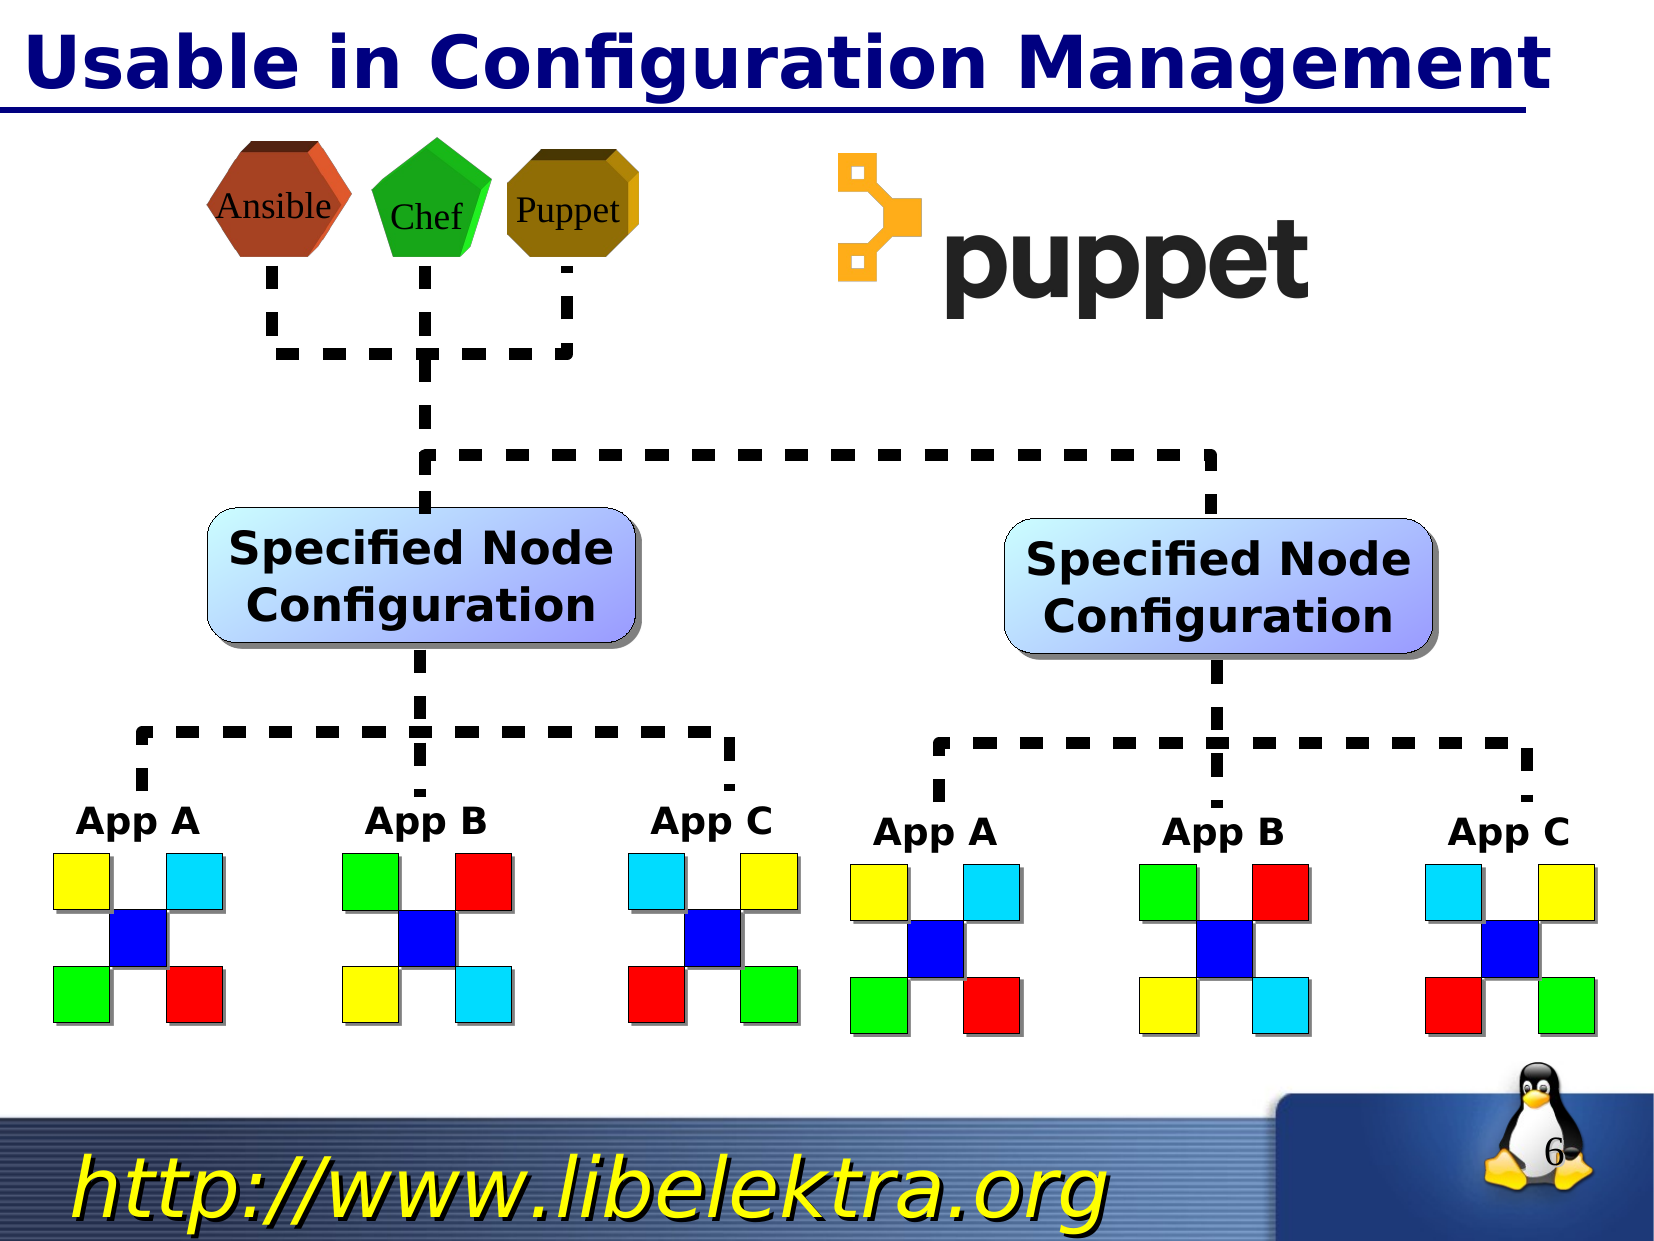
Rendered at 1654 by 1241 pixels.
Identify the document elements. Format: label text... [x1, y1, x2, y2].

text_box [850, 864, 1020, 1034]
text_box App B [1161, 807, 1286, 852]
text_box App A [75, 797, 201, 841]
text_box App A [872, 807, 998, 852]
text_box [1425, 864, 1595, 1034]
text_box Specified Node Configuration [207, 507, 636, 643]
text_box Puppet [630, 177, 638, 225]
text_box Specified Node Configuration [1004, 518, 1433, 654]
text_box [53, 853, 223, 1023]
text_box App B [364, 797, 489, 841]
text_box App C [650, 797, 774, 841]
picture [838, 153, 1308, 319]
text_box Usable in Configuration Management [22, 14, 1611, 111]
text_box [628, 853, 798, 1023]
picture [0, 1061, 1654, 1241]
text_box [342, 853, 512, 1023]
text_box <Foliennummer> [1248, 1122, 1566, 1178]
text_box App C [1447, 807, 1571, 852]
text_box [1139, 864, 1309, 1034]
